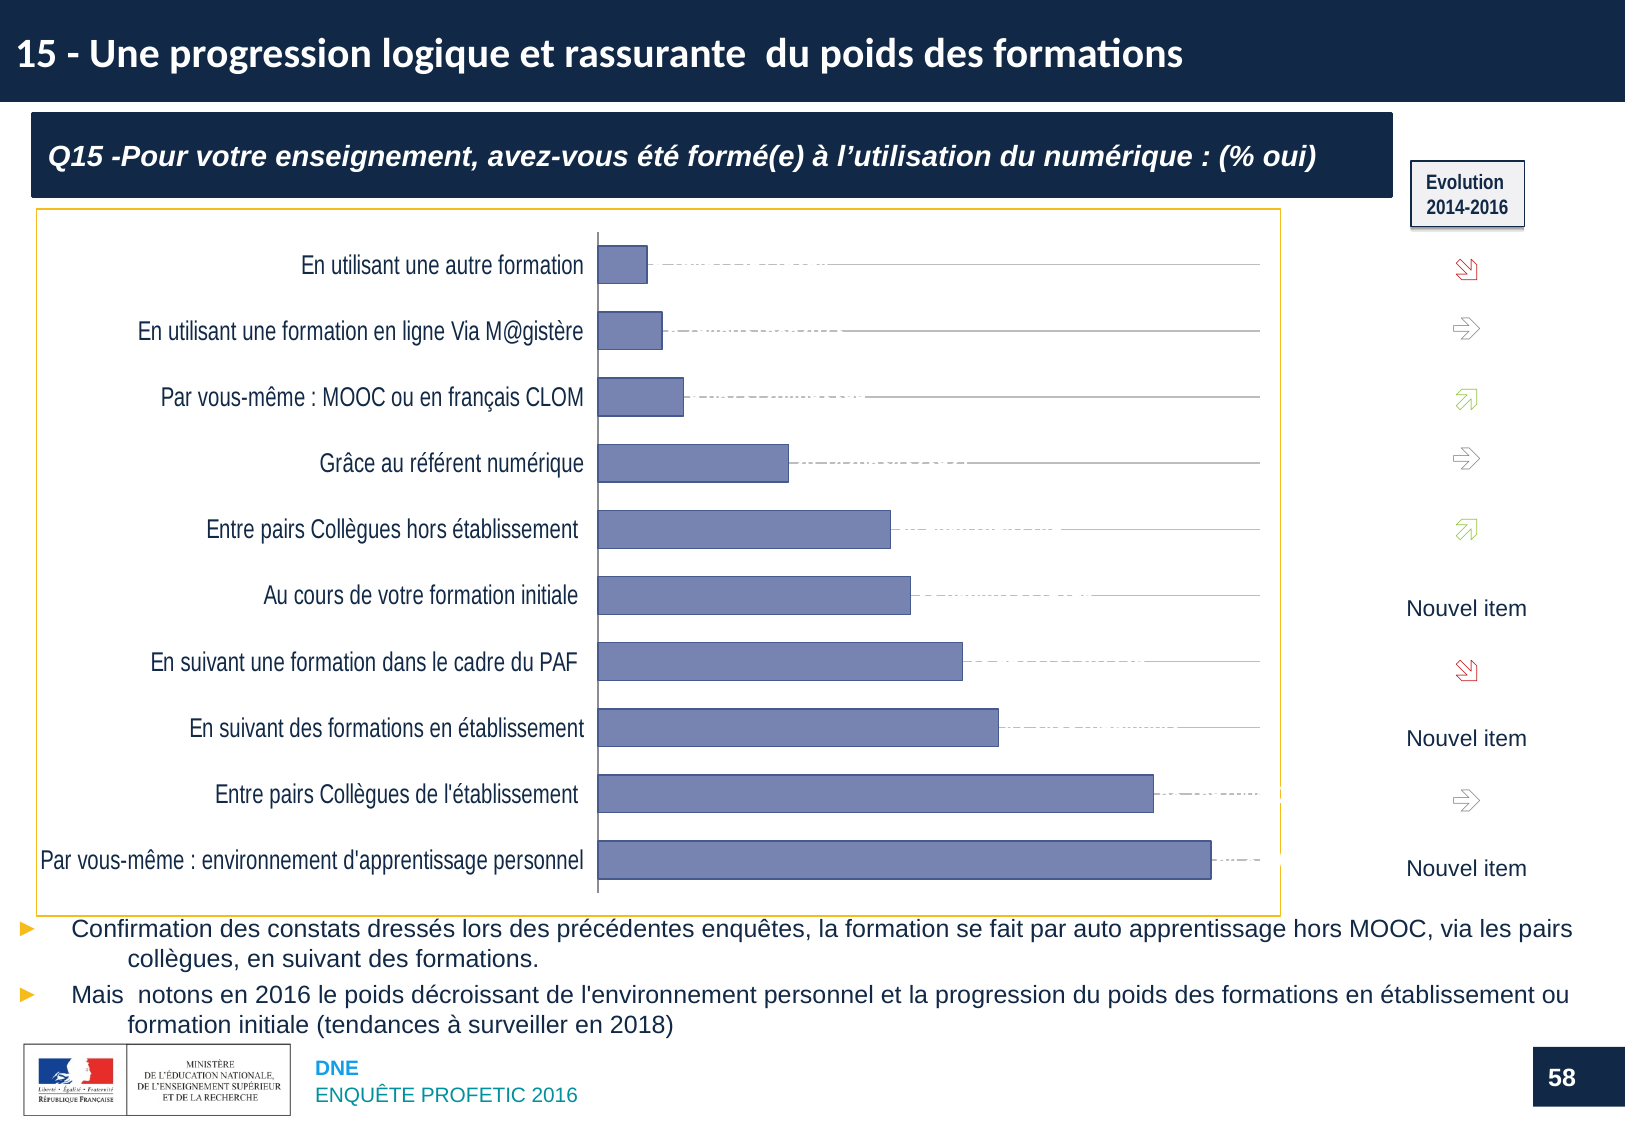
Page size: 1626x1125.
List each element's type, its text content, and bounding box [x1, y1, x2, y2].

text_box  [1438, 503, 1497, 554]
chart [35, 208, 1394, 917]
text_box 58 [1533, 1046, 1625, 1107]
text_box  [1438, 243, 1497, 295]
list Confirmation des constats dressés lors des précédentes enquêtes, la formation se fait par auto apprentissage hors MOOC, via les pairs collègues, en suivant des formations. Mais notons en 2016 le poids décroissant de l'environnement personnel et la progression du poids des formations en établissement ou formation initiale (tendances à surveiller en 2018) [0, 905, 1625, 1059]
text_box  [1438, 645, 1497, 696]
text_box  [1438, 373, 1497, 425]
text_box Evolution 2014-2016 [1410, 160, 1525, 227]
text_box  [1435, 432, 1500, 484]
text_box Nouvel item [1391, 716, 1544, 759]
text_box  [1435, 775, 1500, 826]
text_box Nouvel item [1391, 586, 1544, 630]
text_box Nouvel item [1391, 846, 1544, 889]
text_box Q15 -Pour votre enseignement, avez-vous été formé(e) à l’utilisation du numérique : (% oui) [33, 114, 1391, 196]
text_box  [1435, 302, 1500, 354]
title 15 - Une progression logique et rassurante du poids des formations [0, 0, 1625, 102]
